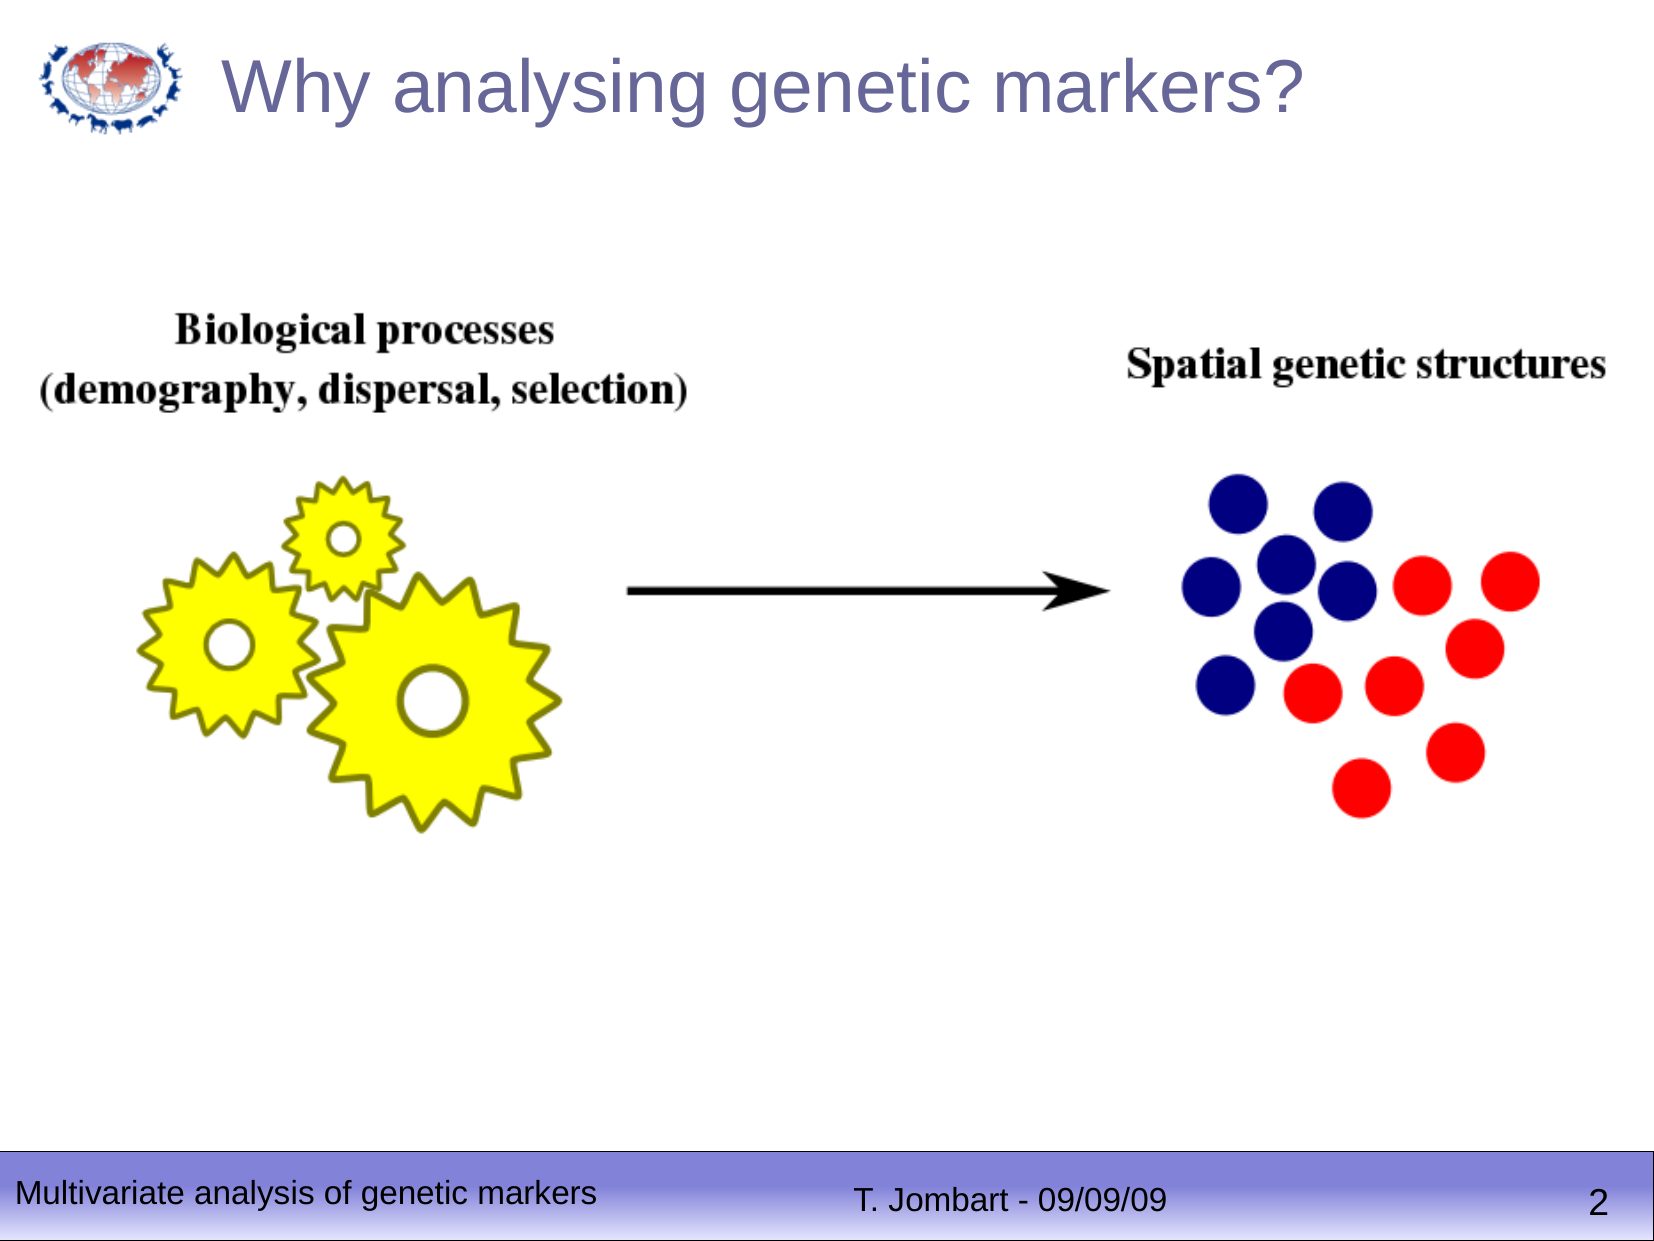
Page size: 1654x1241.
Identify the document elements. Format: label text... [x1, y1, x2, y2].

picture [25, 29, 186, 144]
text_box 2 [1573, 1174, 1625, 1232]
text_box Multivariate analysis of genetic markers [0, 1167, 614, 1220]
text_box [0, 1151, 1654, 1241]
text_box Why analysing genetic markers? [206, 37, 1654, 136]
picture [25, 254, 1650, 908]
text_box T. Jombart - 09/09/09 [838, 1174, 1202, 1232]
